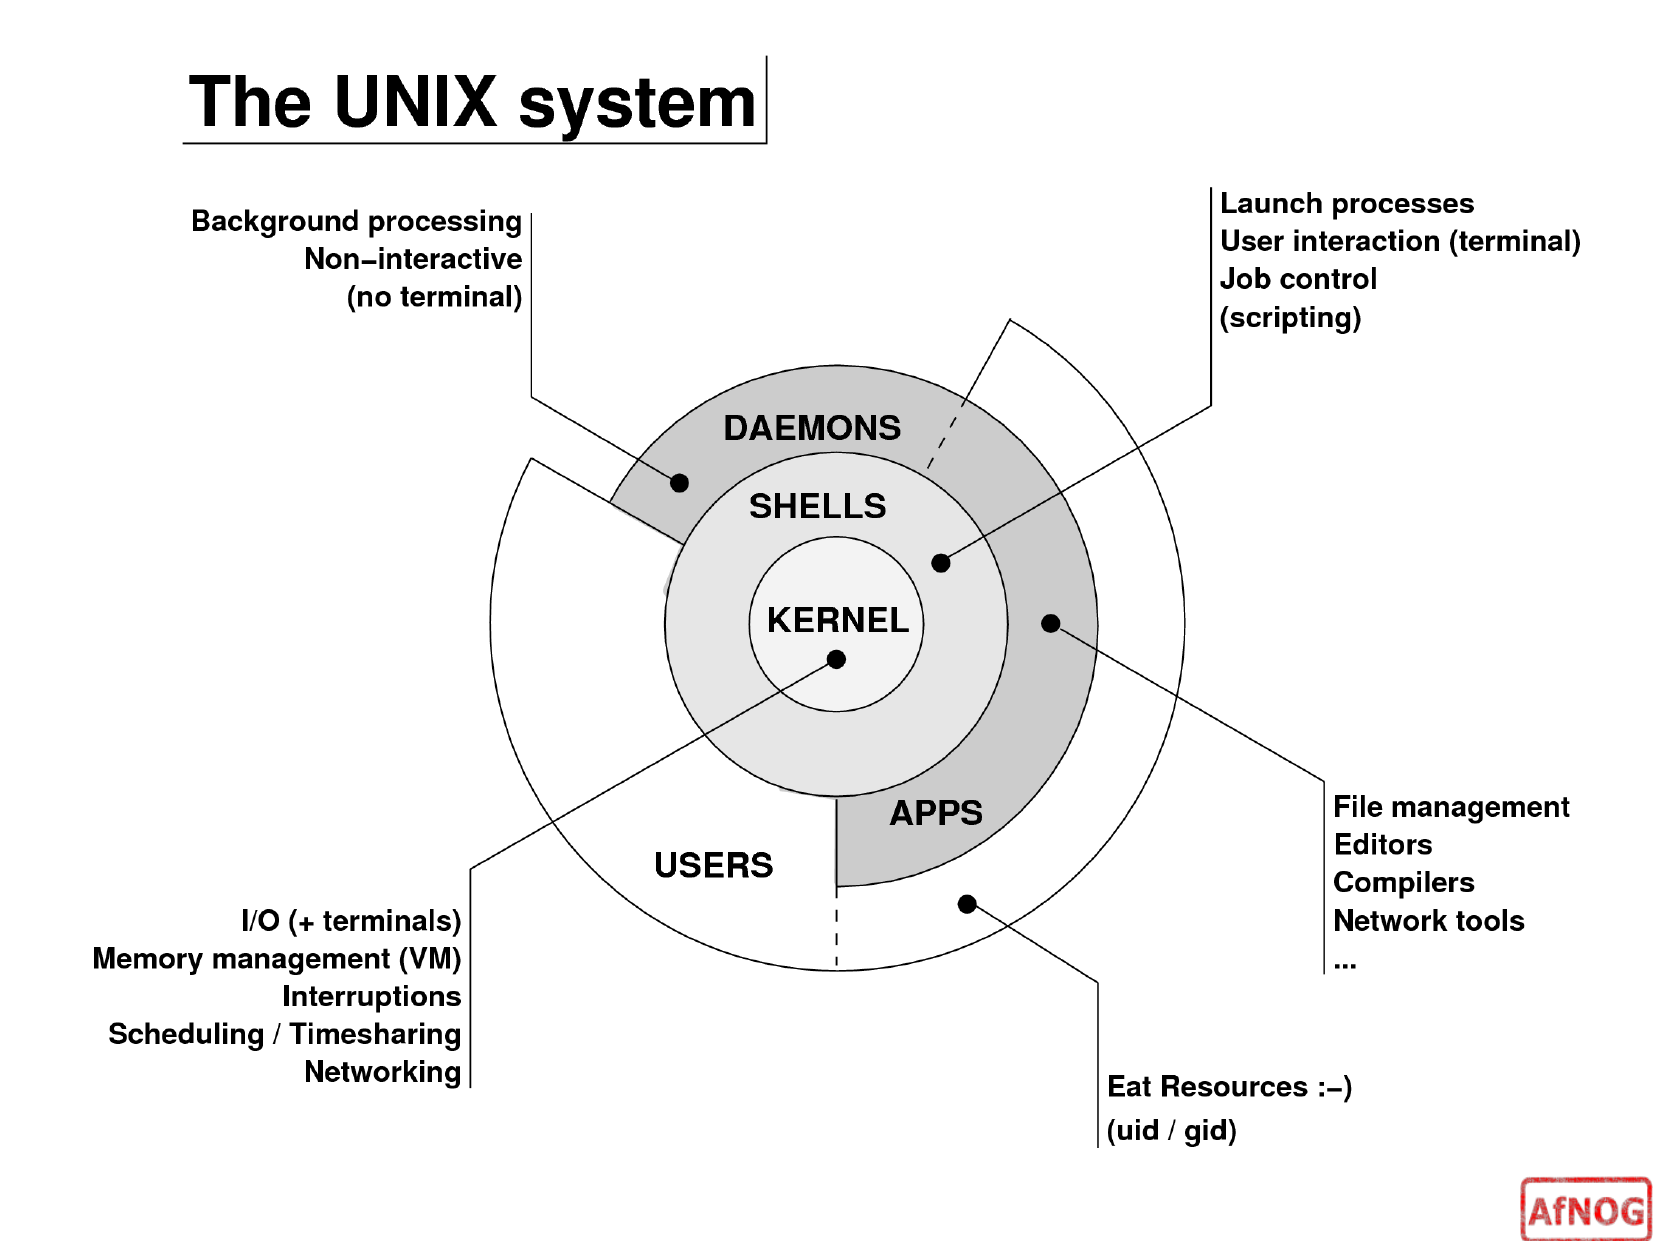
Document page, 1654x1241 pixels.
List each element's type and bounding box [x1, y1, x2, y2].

picture [53, 53, 1609, 1148]
picture [1519, 1175, 1654, 1241]
